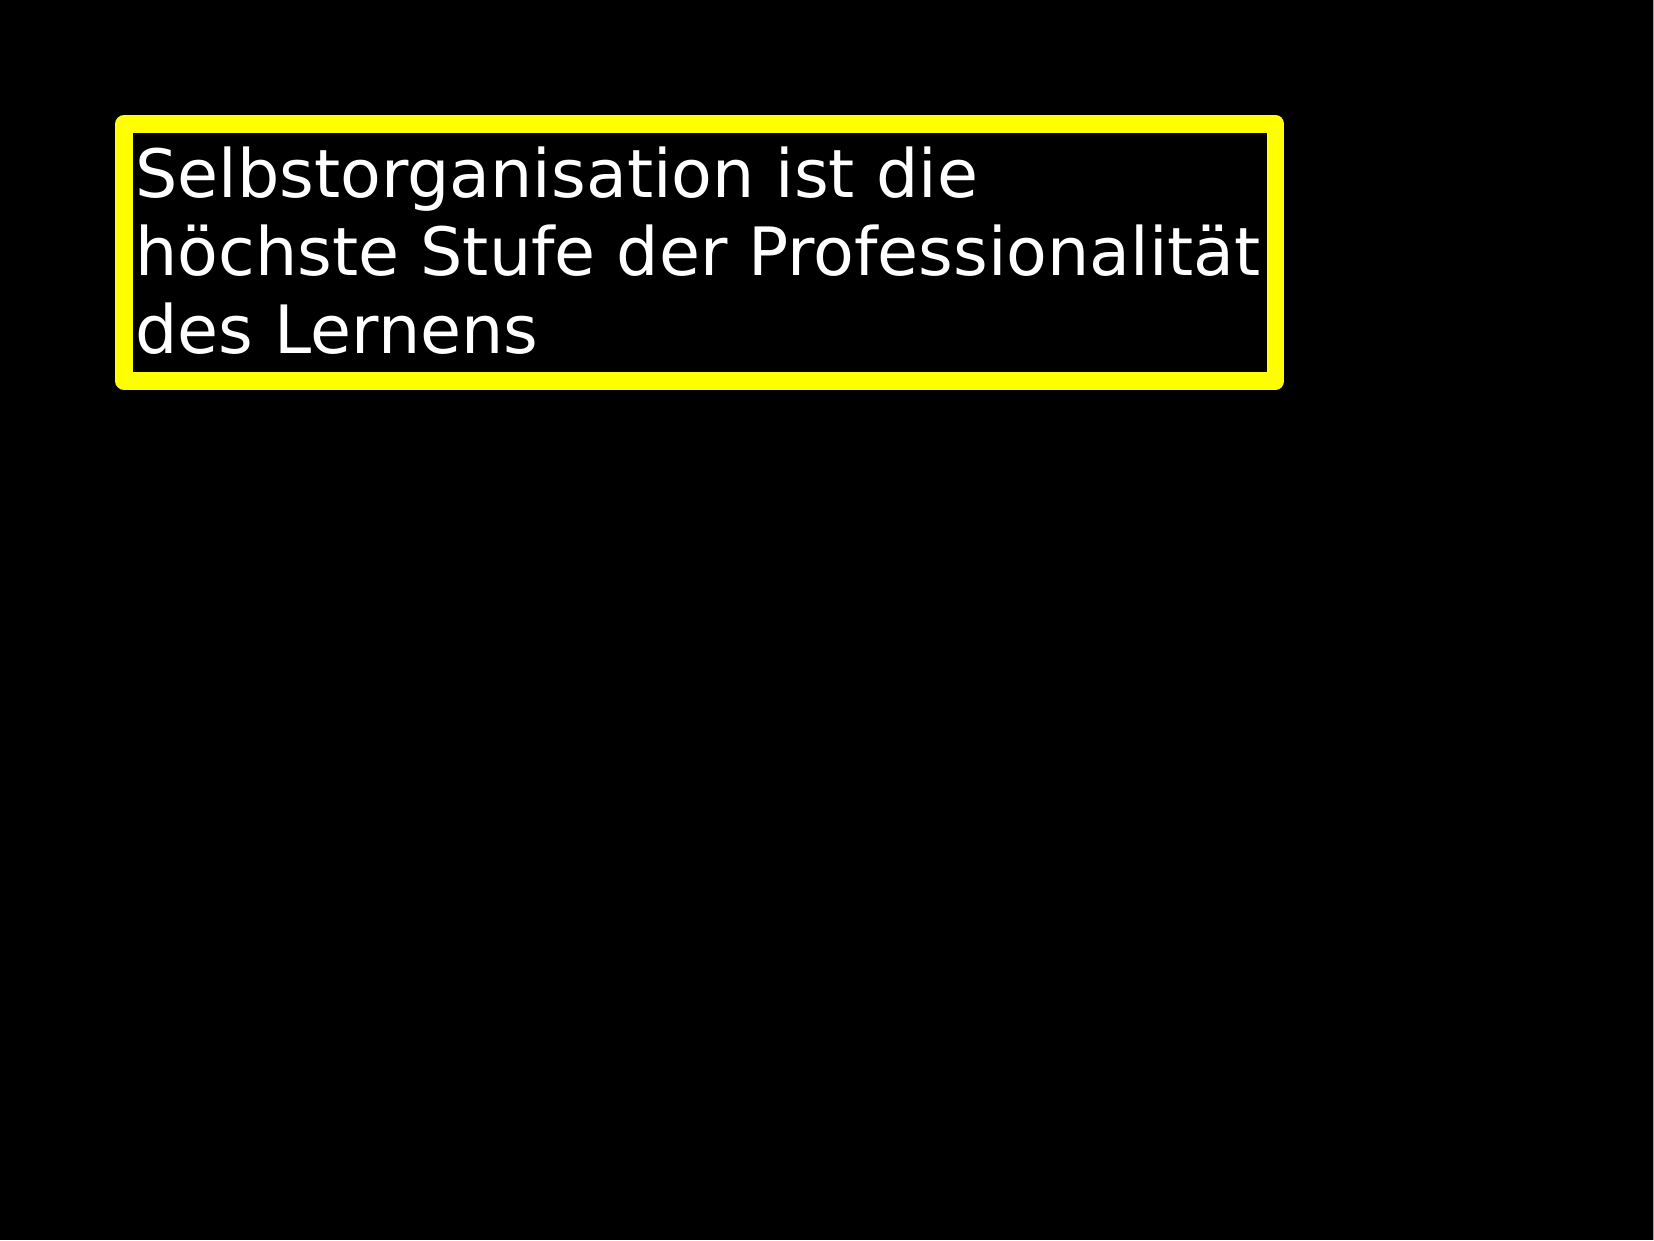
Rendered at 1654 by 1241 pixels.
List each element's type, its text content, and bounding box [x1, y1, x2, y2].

text_box Selbstorganisation ist die höchste Stufe der Professionalität des Lernens [124, 124, 1276, 382]
